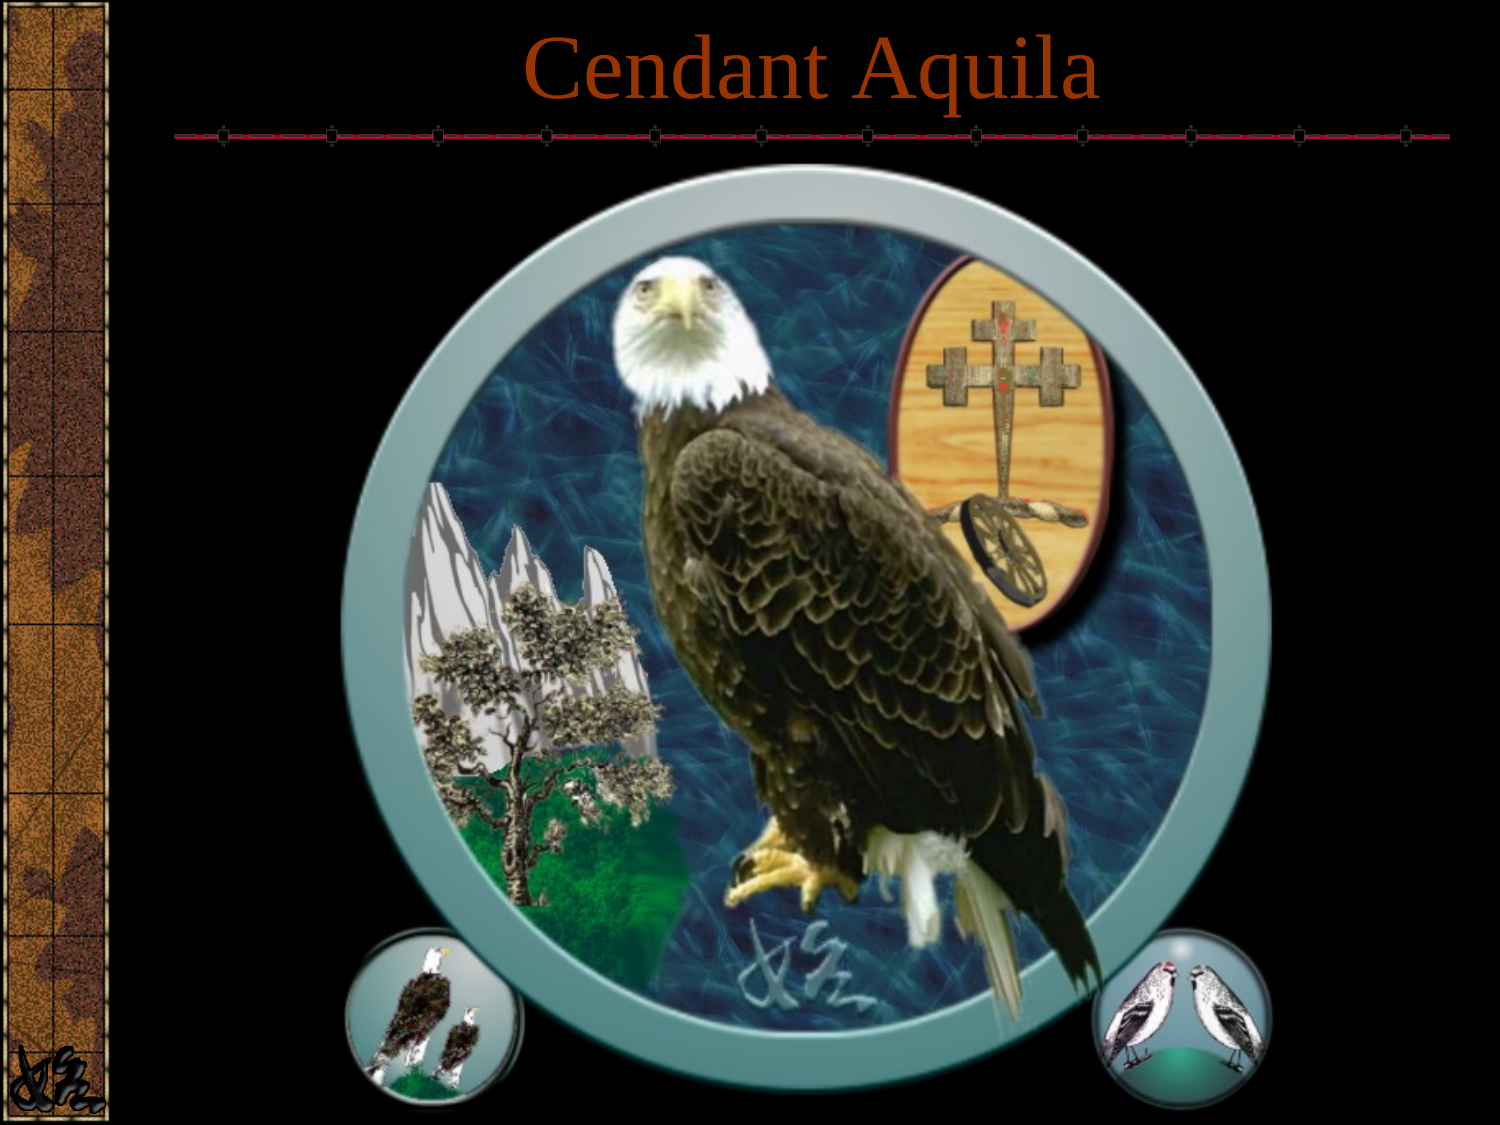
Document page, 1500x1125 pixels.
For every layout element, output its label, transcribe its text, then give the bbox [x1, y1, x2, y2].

title Cendant Aquila [174, 12, 1450, 125]
picture [174, 125, 1450, 147]
picture [328, 161, 1277, 1115]
picture [0, 0, 113, 1125]
